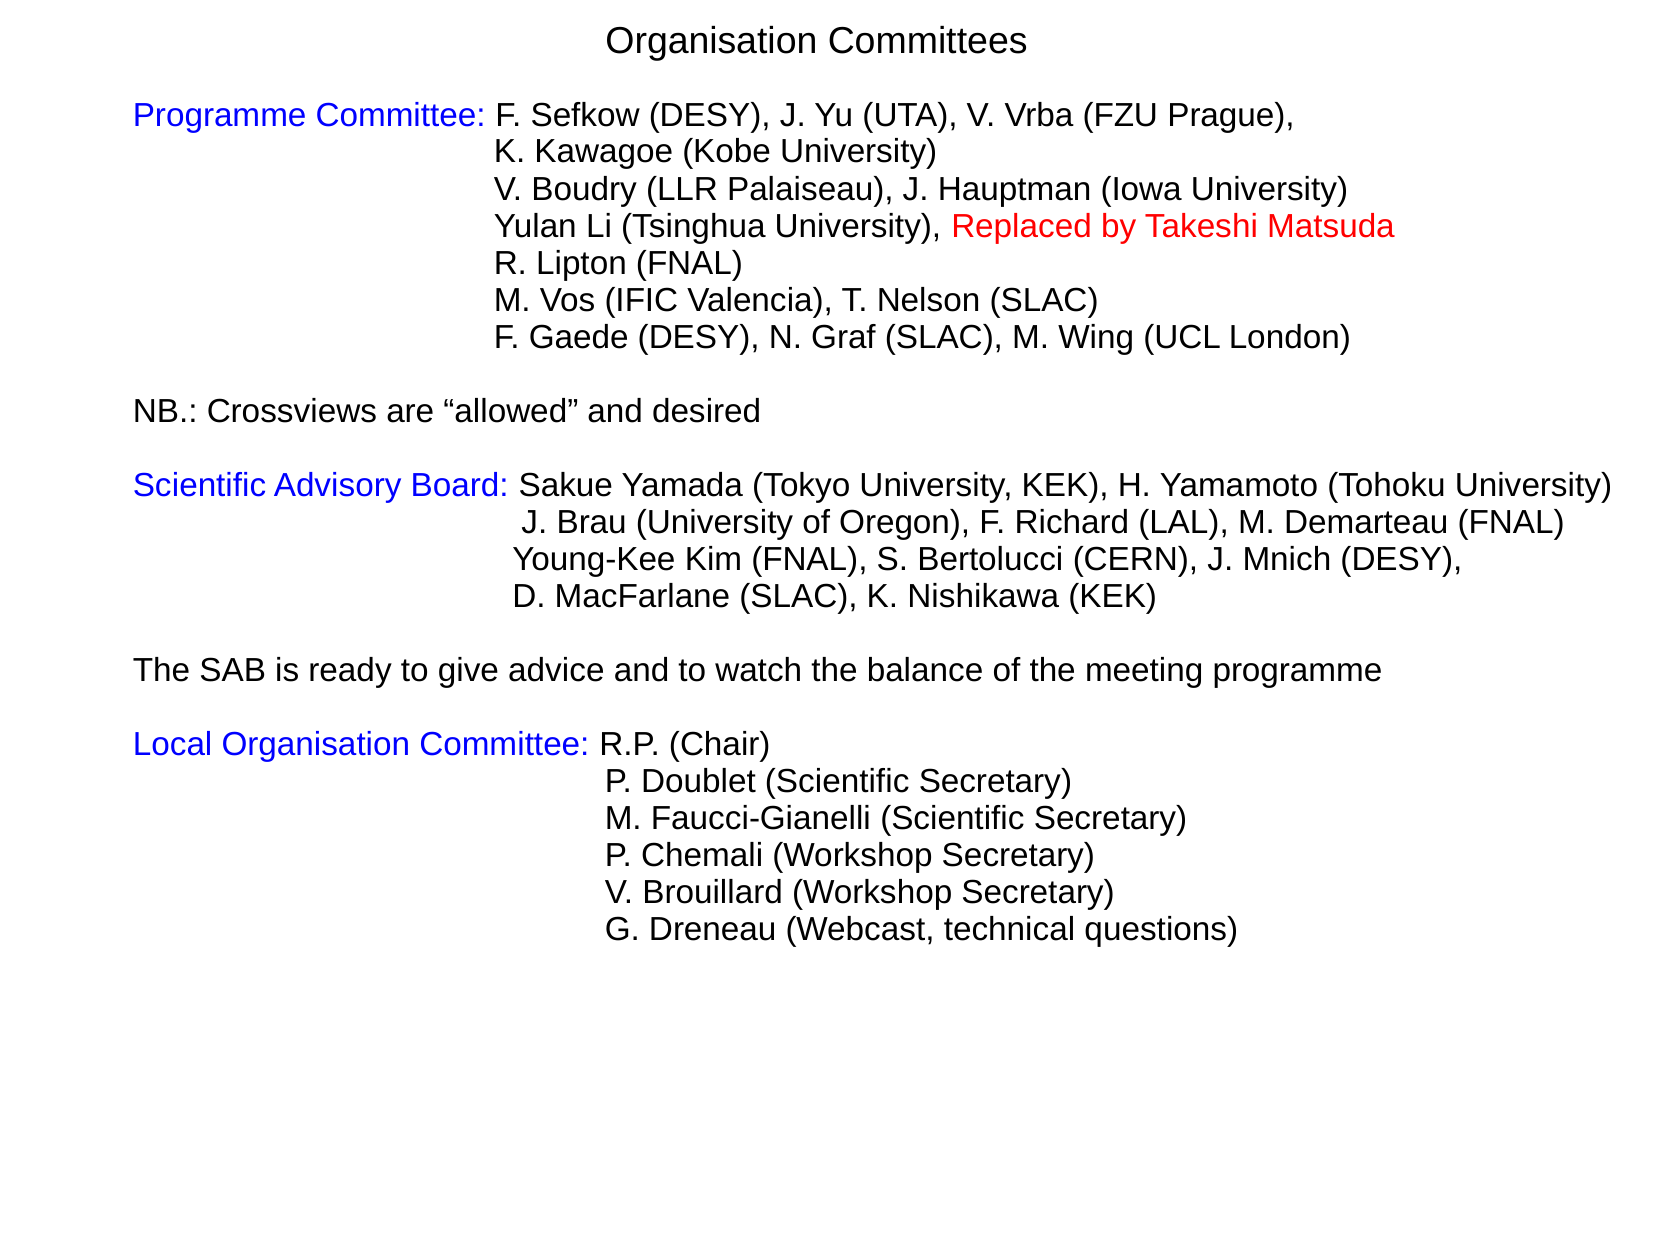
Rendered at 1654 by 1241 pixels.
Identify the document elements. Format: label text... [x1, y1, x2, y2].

text_box Organisation Committees [590, 11, 1053, 83]
text_box Programme Committee: F. Sefkow (DESY), J. Yu (UTA), V. Vrba (FZU Prague), K. Kawagoe (Kobe University) V. Boudry (LLR Palaiseau), J. Hauptman (Iowa University) Yulan Li (Tsinghua University), Replaced by Takeshi Matsuda R. Lipton (FNAL) M. Vos (IFIC Valencia), T. Nelson (SLAC) F. Gaede (DESY), N. Graf (SLAC), M. Wing (UCL London) NB.: Crossviews are “allowed” and desired Scientific Advisory Board: Sakue Yamada (Tokyo University, KEK), H. Yamamoto (Tohoku University) J. Brau (University of Oregon), F. Richard (LAL), M. Demarteau (FNAL) Young-Kee Kim (FNAL), S. Bertolucci (CERN), J. Mnich (DESY), D. MacFarlane (SLAC), K. Nishikawa (KEK) The SAB is ready to give advice and to watch the balance of the meeting programme Local Organisation Committee: R.P. (Chair) P. Doublet (Scientific Secretary) M. Faucci-Gianelli (Scientific Secretary) P. Chemali (Workshop Secretary) V. Brouillard (Workshop Secretary) G. Dreneau (Webcast, technical questions) [118, 88, 1654, 1241]
